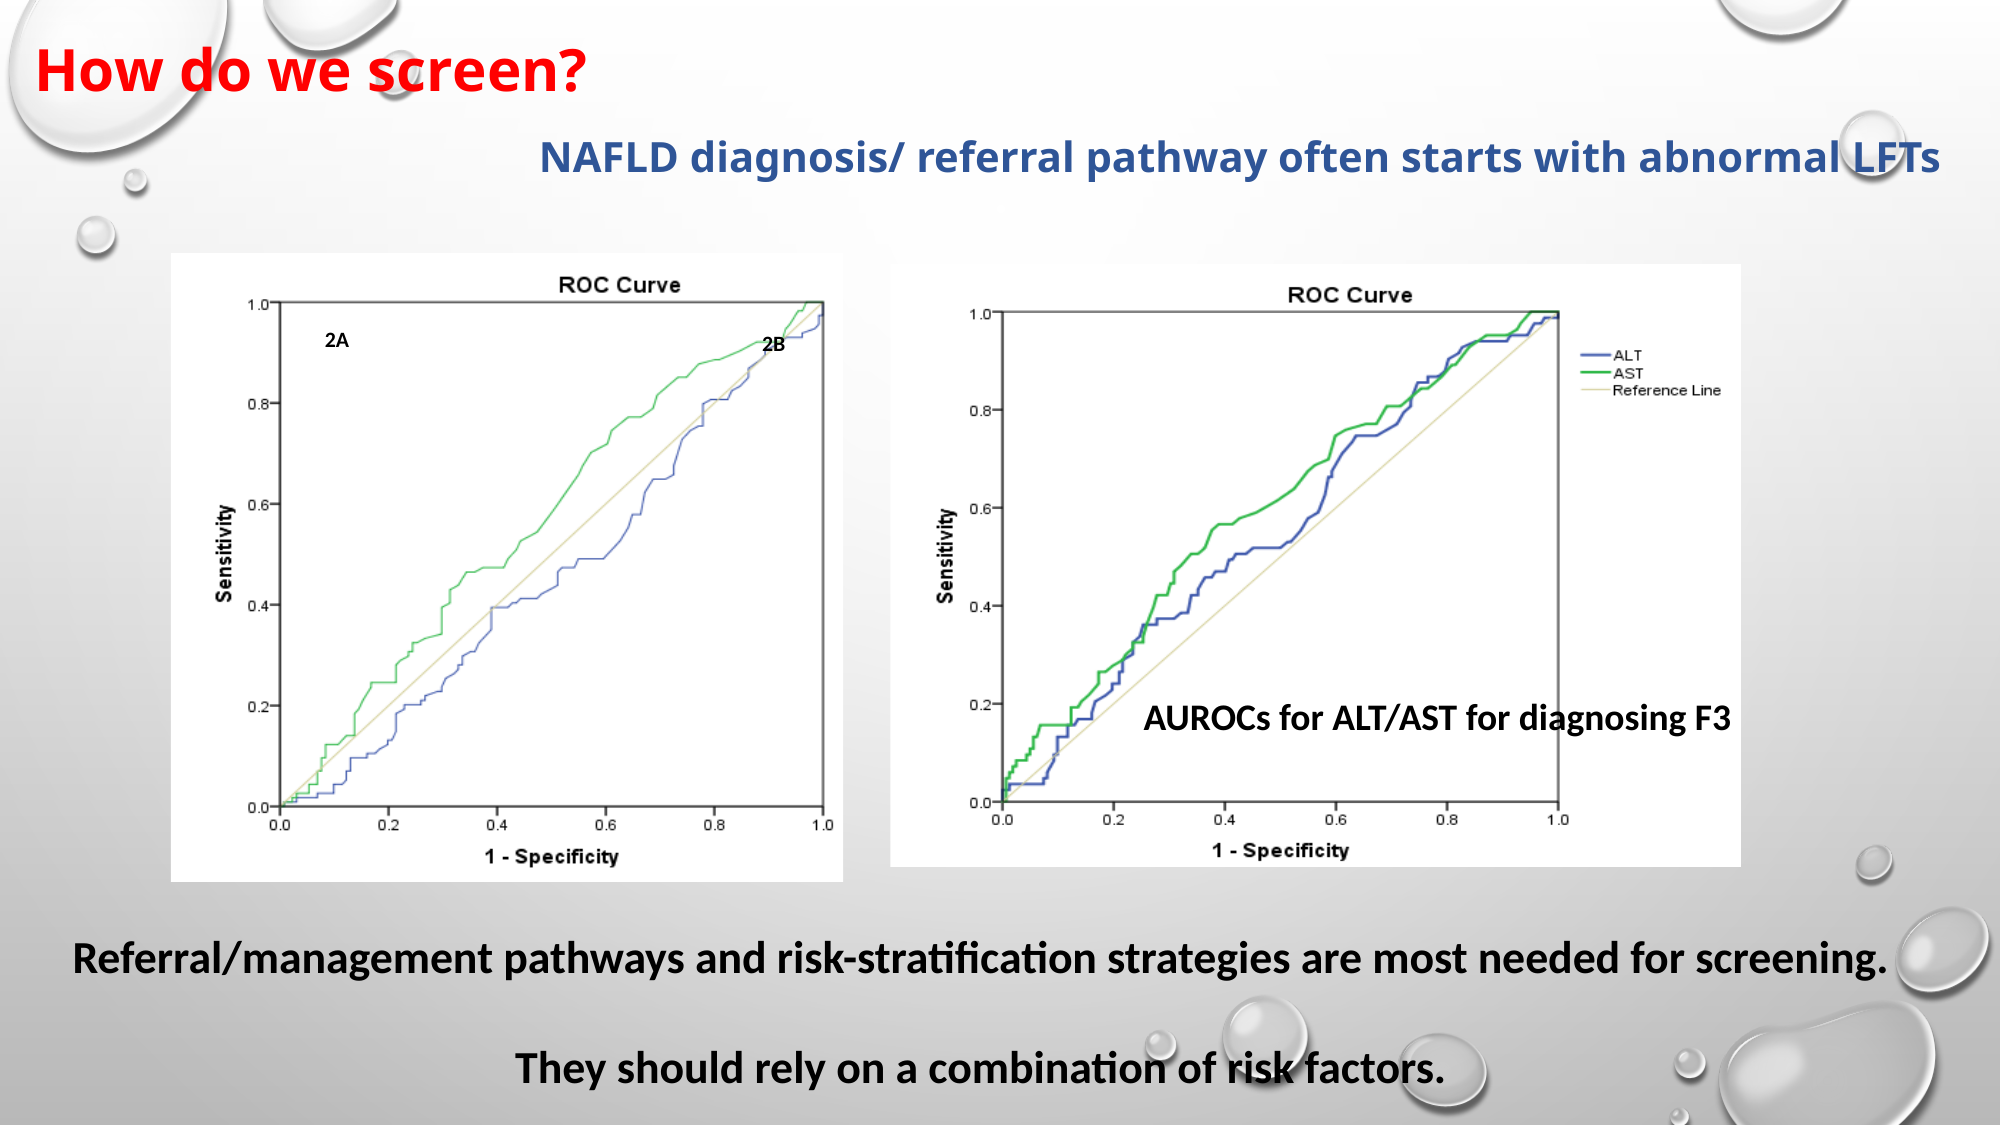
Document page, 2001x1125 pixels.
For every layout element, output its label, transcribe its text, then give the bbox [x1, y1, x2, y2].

picture [170, 253, 844, 882]
text_box 2B [747, 322, 807, 364]
text_box 2A [310, 318, 370, 360]
picture [890, 264, 1741, 867]
text_box Referral/management pathways and risk-stratification strategies are most needed for screening. They should rely on a combination of risk factors. [35, 920, 1927, 1125]
text_box How do we screen? [19, 26, 603, 111]
text_box NAFLD diagnosis/ referral pathway often starts with abnormal LFTs [524, 123, 1744, 189]
text_box AUROCs for ALT/AST for diagnosing F3 [1128, 685, 1753, 747]
